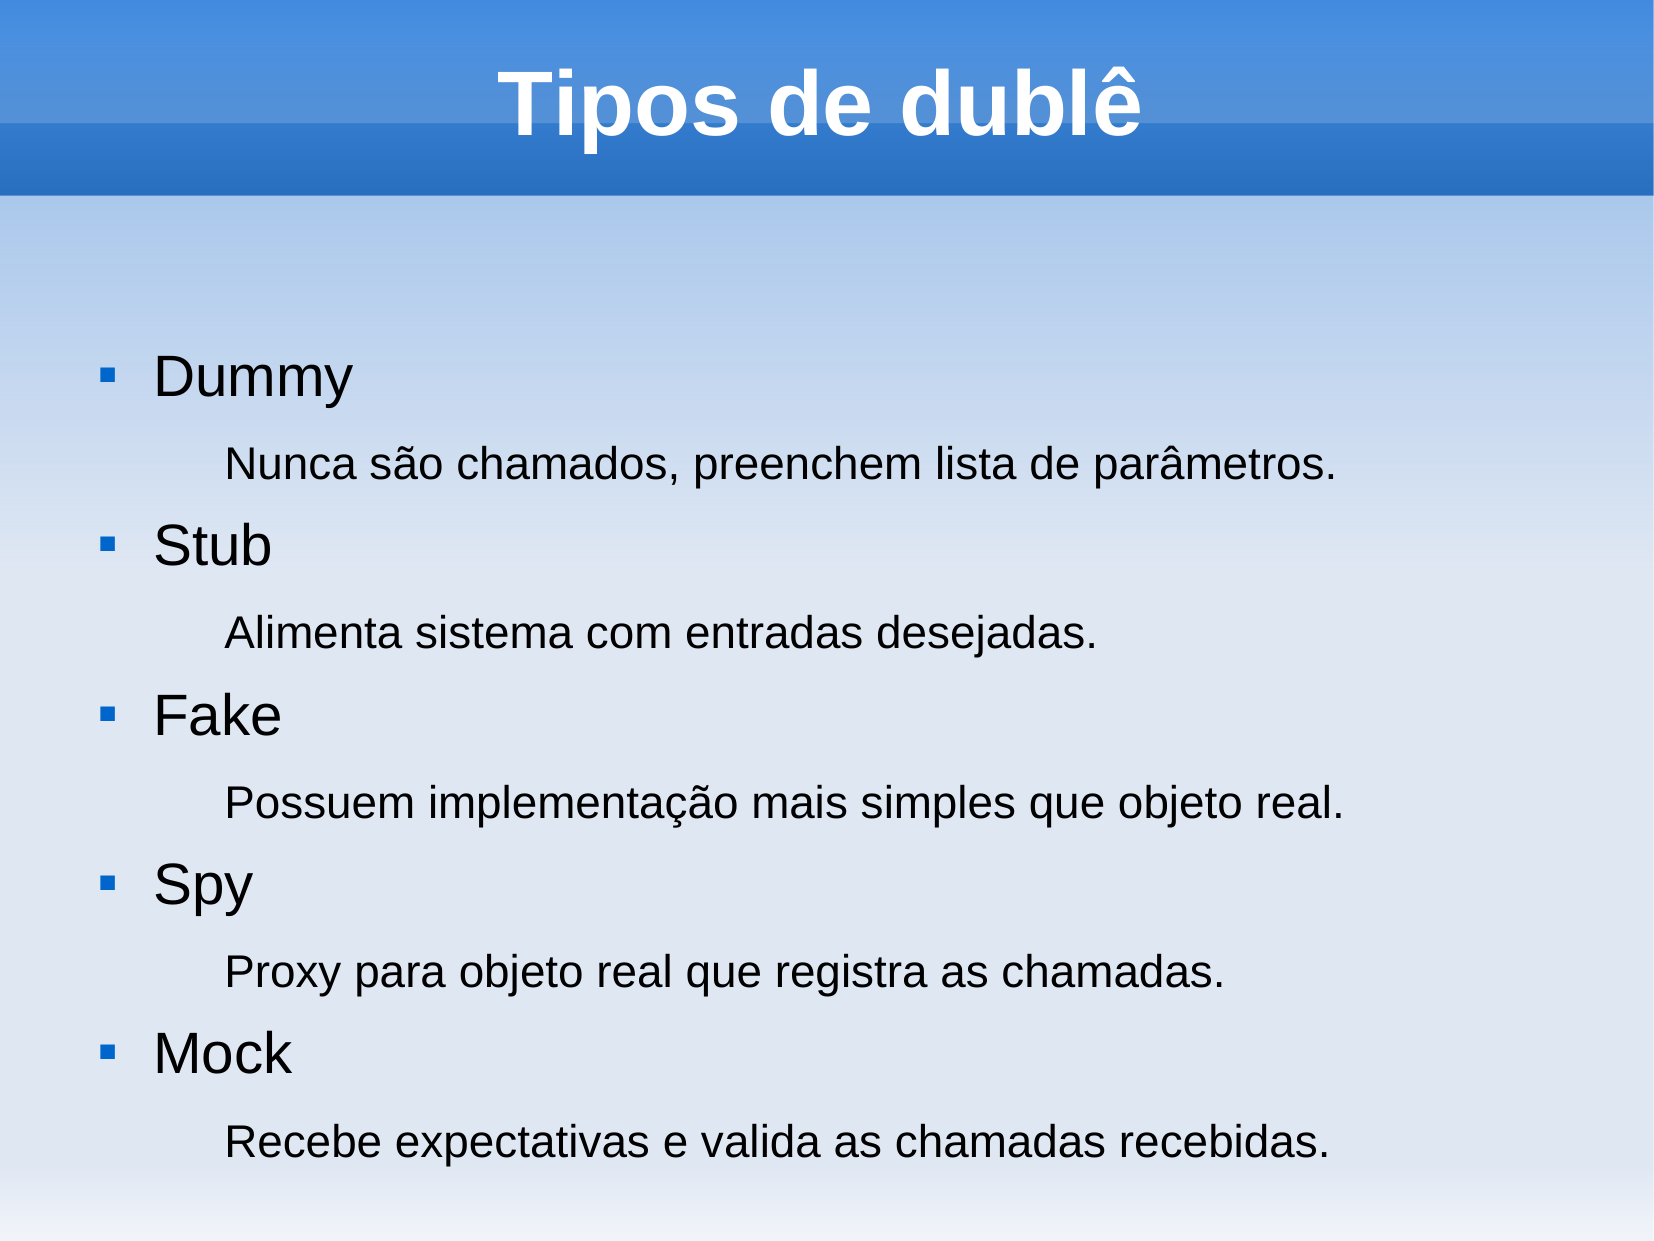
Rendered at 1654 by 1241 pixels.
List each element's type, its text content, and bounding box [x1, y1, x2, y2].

title Tipos de dublê [76, 0, 1565, 208]
picture [0, 0, 1654, 1241]
list Dummy Nunca são chamados, preenchem lista de parâmetros. Stub Alimenta sistema com entradas desejadas. Fake Possuem implementação mais simples que objeto real. Spy Proxy para objeto real que registra as chamadas. Mock Recebe expectativas e valida as chamadas recebidas. [82, 254, 1571, 1167]
